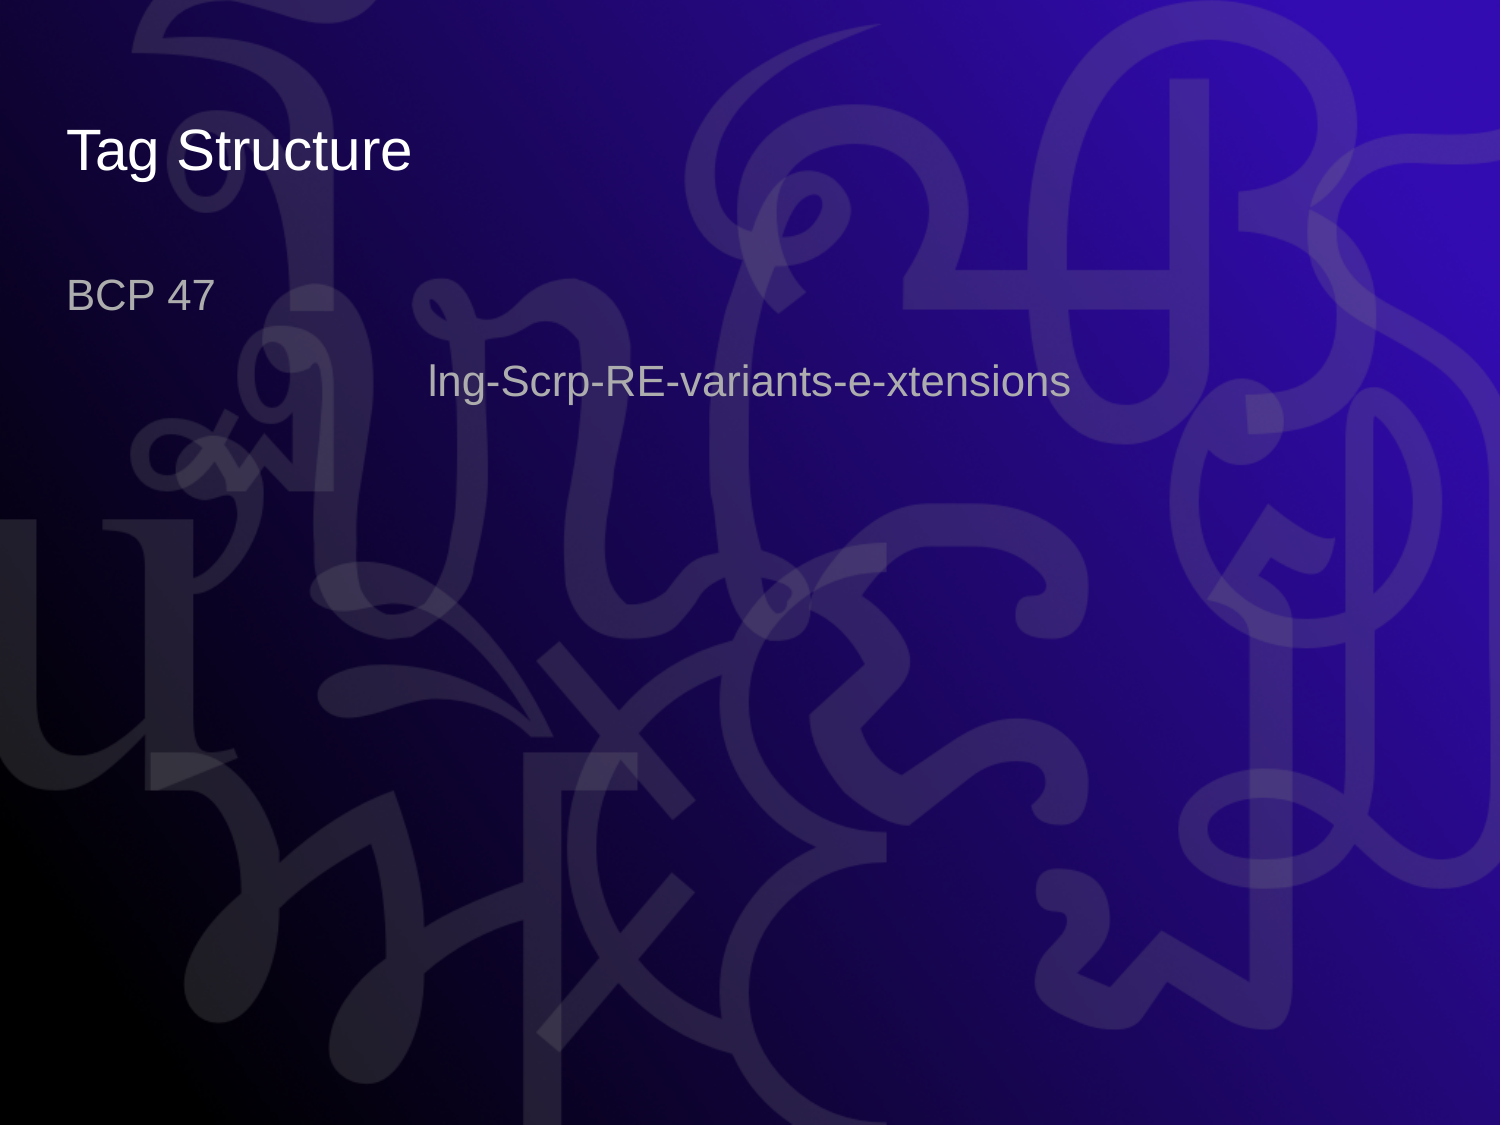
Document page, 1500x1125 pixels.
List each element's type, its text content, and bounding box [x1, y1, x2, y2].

list BCP 47 lng-Scrp-RE-variants-e-xtensions [51, 252, 1449, 1000]
picture [0, 0, 1500, 1125]
title Tag Structure [51, 97, 1449, 223]
